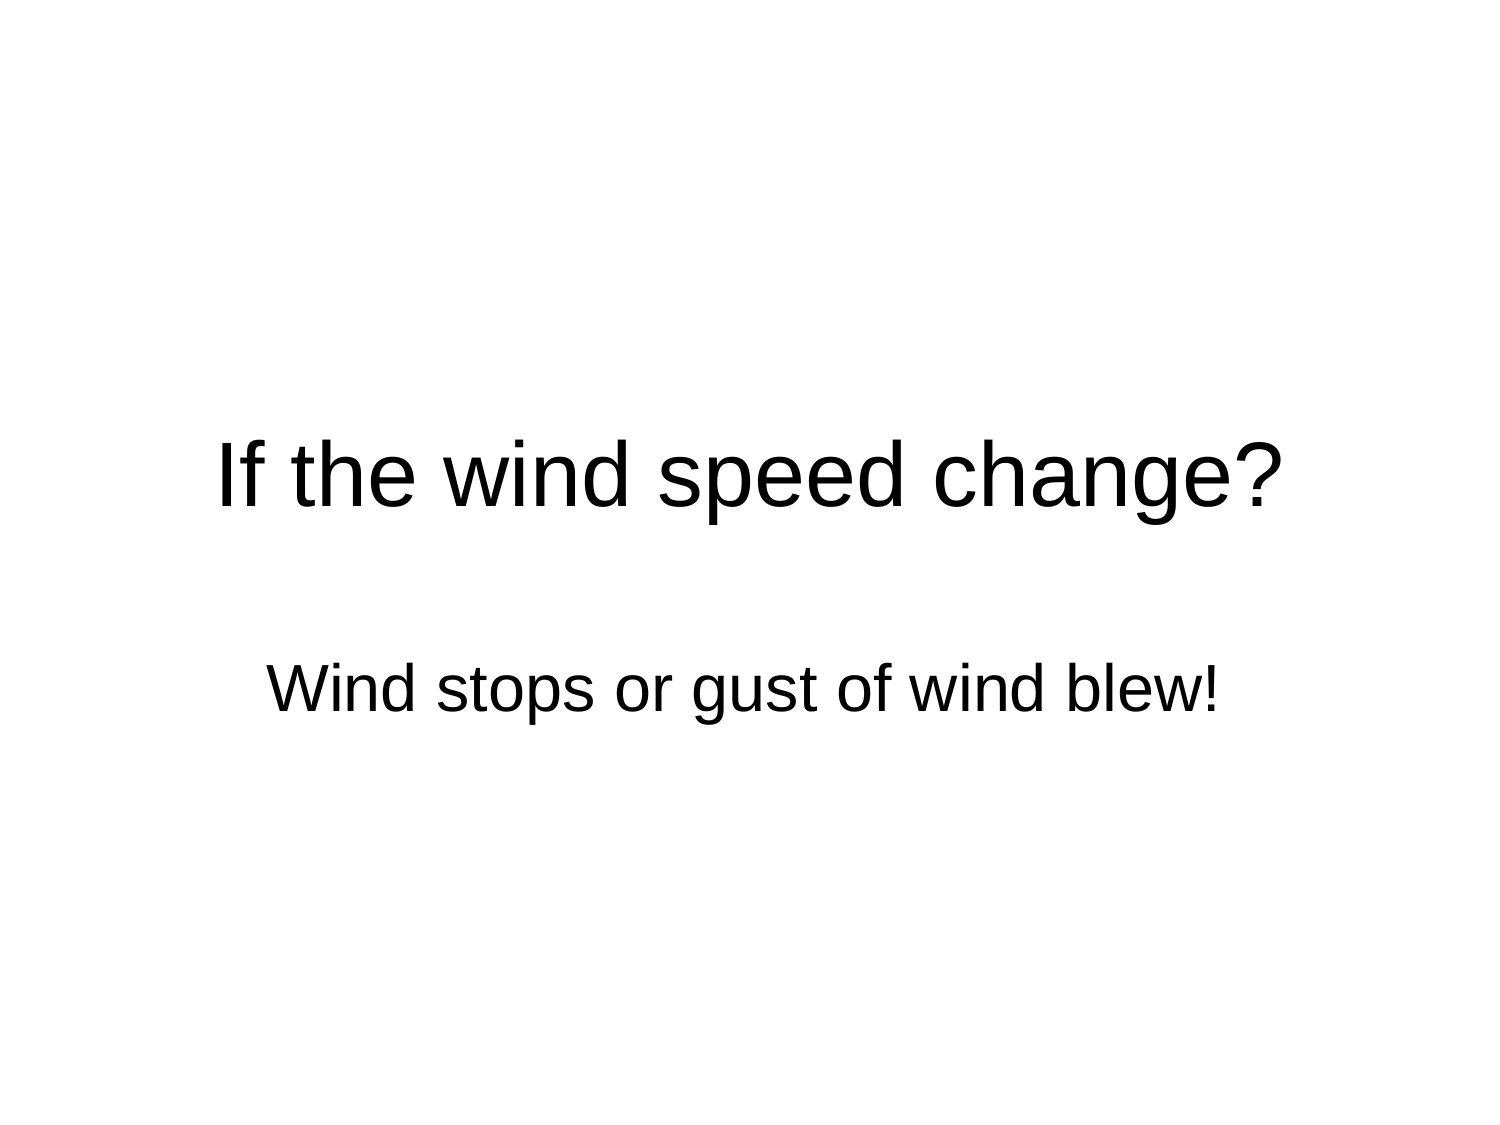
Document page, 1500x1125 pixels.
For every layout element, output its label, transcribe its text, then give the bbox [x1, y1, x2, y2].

title If the wind speed change? [112, 349, 1388, 591]
subtitle Wind stops or gust of wind blew! [135, 637, 1353, 925]
